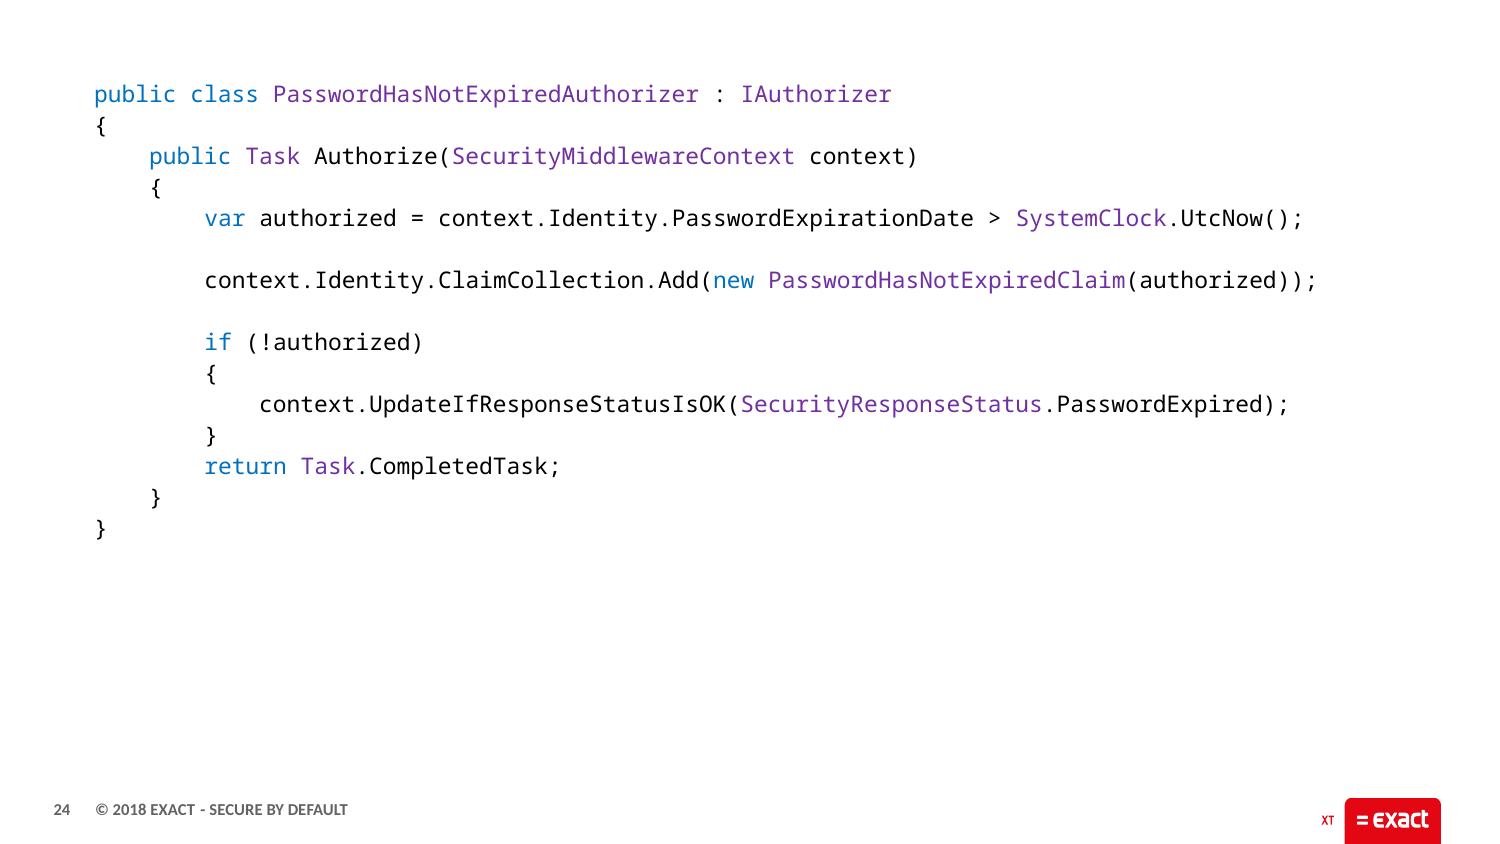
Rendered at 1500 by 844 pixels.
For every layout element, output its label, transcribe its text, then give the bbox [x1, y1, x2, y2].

list public class PasswordHasNotExpiredAuthorizer : IAuthorizer { public Task Authorize(SecurityMiddlewareContext context) { var authorized = context.Identity.PasswordExpirationDate > SystemClock.UtcNow(); context.Identity.ClaimCollection.Add(new PasswordHasNotExpiredClaim(authorized)); if (!authorized) { context.UpdateIfResponseStatusIsOK(SecurityResponseStatus.PasswordExpired); } return Task.CompletedTask; } } [79, 75, 1421, 752]
text_box 24 [38, 786, 96, 832]
text_box - Secure by default [185, 786, 826, 832]
